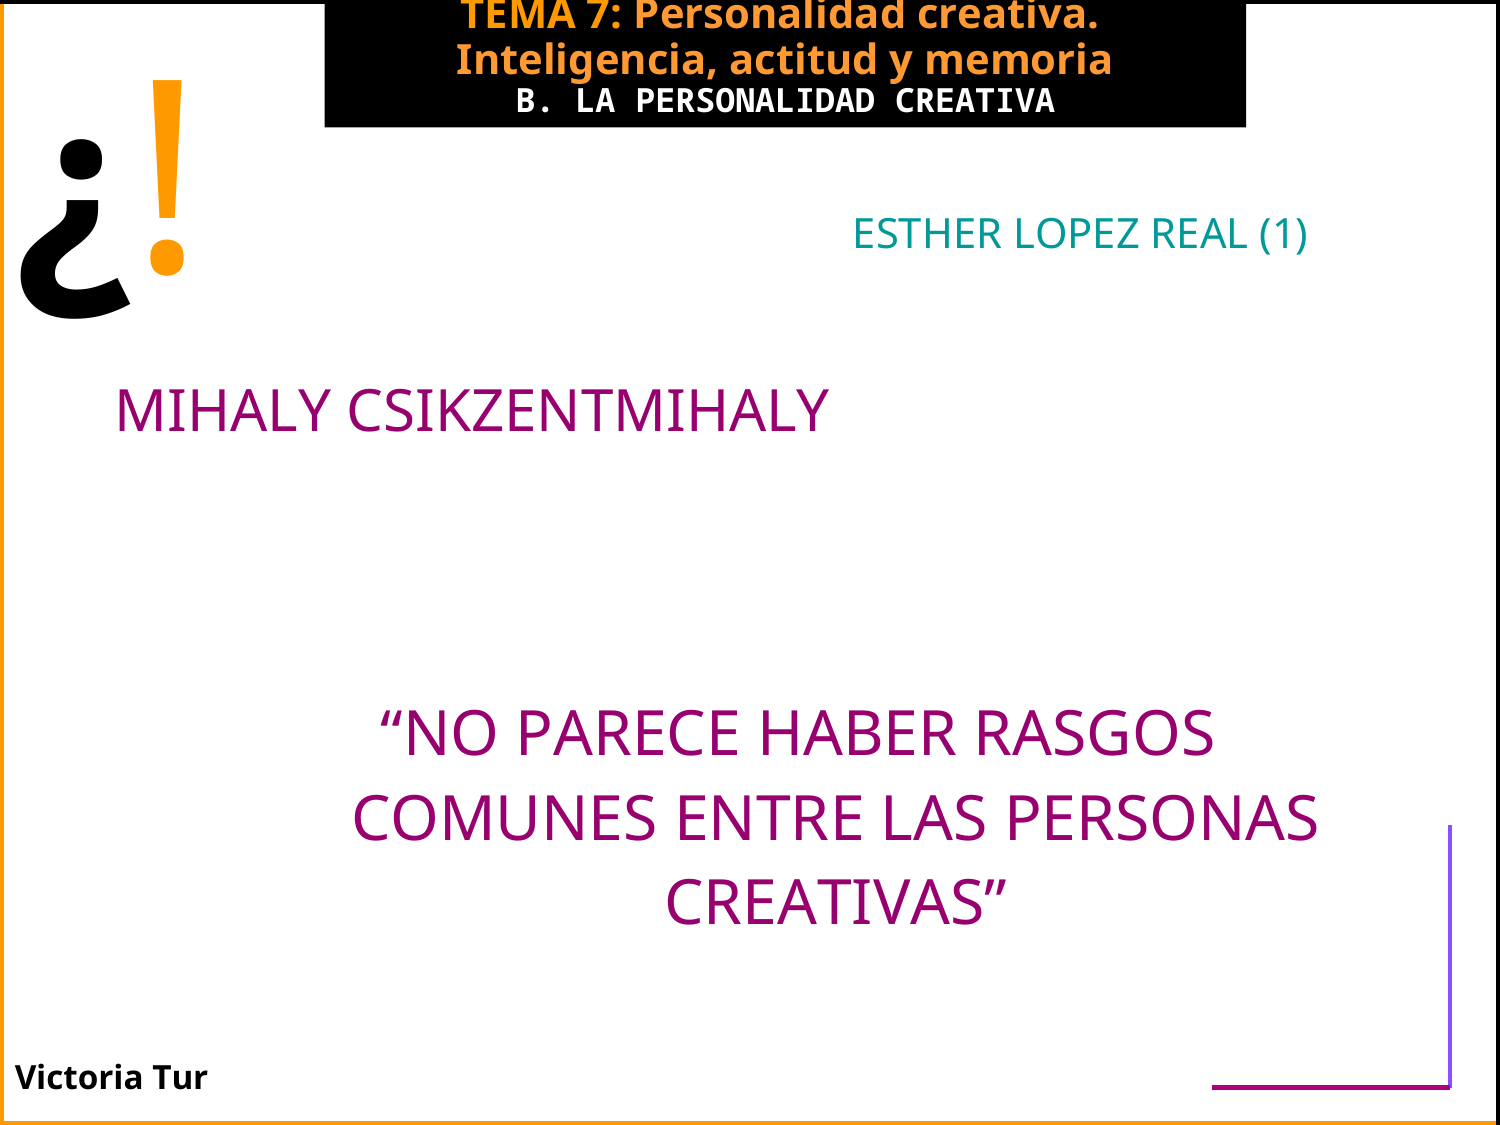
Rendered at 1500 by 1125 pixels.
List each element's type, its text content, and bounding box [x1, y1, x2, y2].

text_box MIHALY CSIKZENTMIHALY [100, 361, 926, 457]
text_box ESTHER LOPEZ REAL (1) [702, 196, 1459, 269]
text_box “NO PARECE HABER RASGOS COMUNES ENTRE LAS PERSONAS CREATIVAS” [242, 680, 1355, 952]
